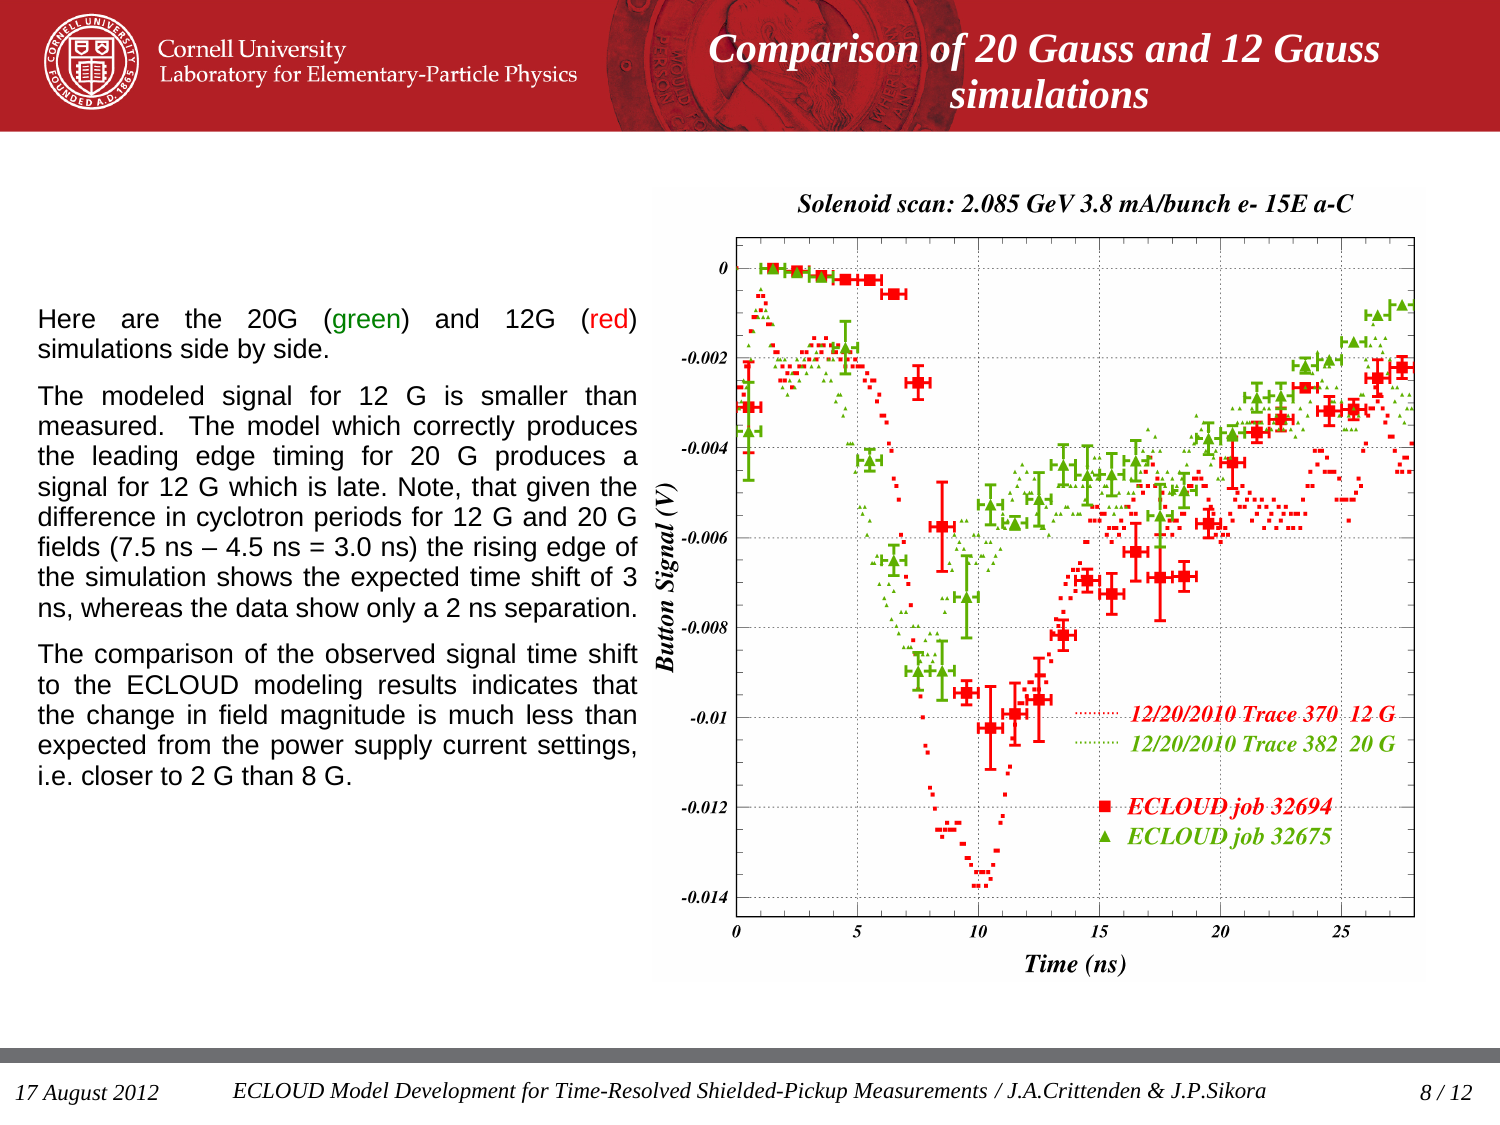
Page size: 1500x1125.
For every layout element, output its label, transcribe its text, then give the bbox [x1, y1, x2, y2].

title Comparison of 20 Gauss and 12 Gauss simulations [600, 7, 1500, 136]
picture [0, 0, 1500, 132]
subtitle Here are the 20G (green) and 12G (red) simulations side by side. The modeled signal for 12 G is smaller than measured. The model which correctly produces the leading edge timing for 20 G produces a signal for 12 G which is late. Note, that given the difference in cyclotron periods for 12 G and 20 G fields (7.5 ns – 4.5 ns = 3.0 ns) the rising edge of the simulation shows the expected time shift of 3 ns, whereas the data show only a 2 ns separation. The comparison of the observed signal time shift to the ECLOUD modeling results indicates that the change in field magnitude is much less than expected from the power supply current settings, i.e. closer to 2 G than 8 G. [37, 181, 638, 1007]
picture [652, 187, 1426, 982]
